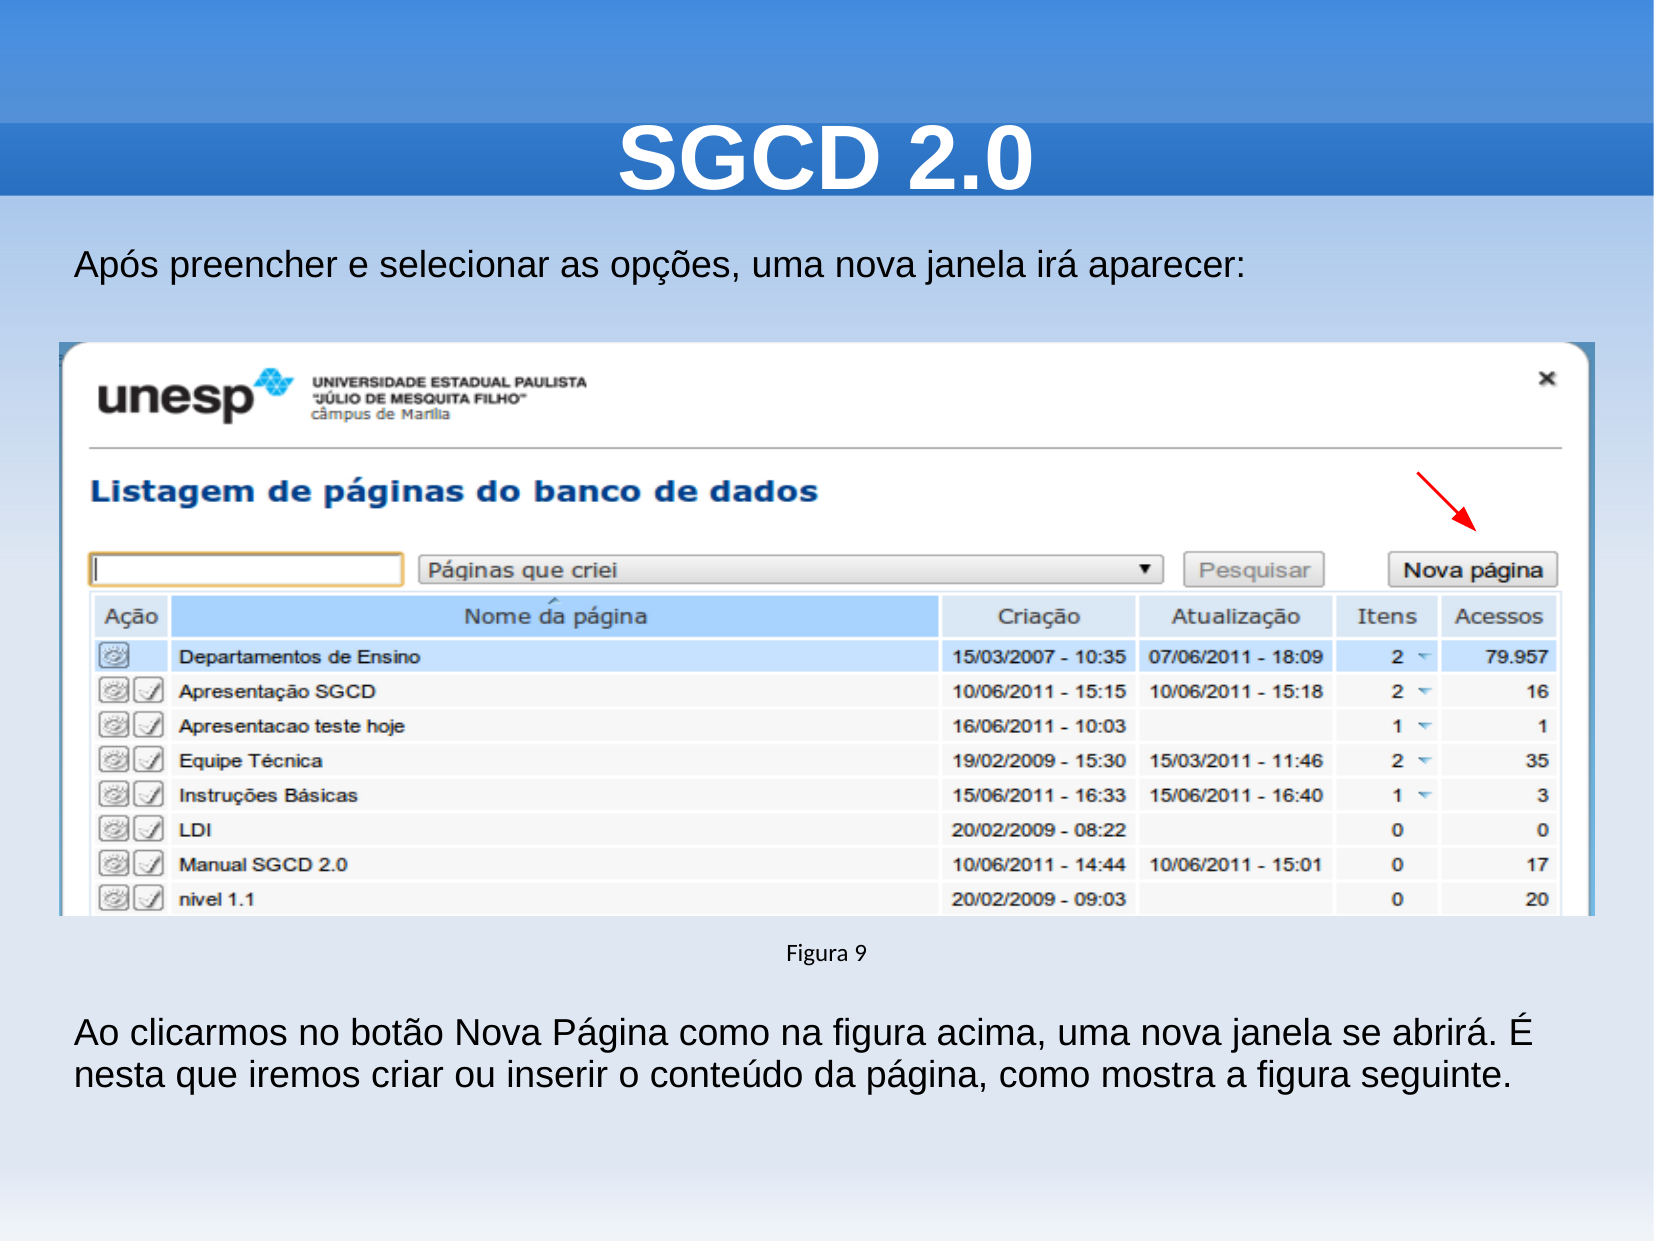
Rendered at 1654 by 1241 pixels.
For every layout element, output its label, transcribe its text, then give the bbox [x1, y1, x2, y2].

text_box Figura 9 [679, 929, 975, 975]
text_box Após preencher e selecionar as opções, uma nova janela irá aparecer: [59, 236, 1565, 294]
text_box Ao clicarmos no botão Nova Página como na figura acima, uma nova janela se abrirá. É nesta que iremos criar ou inserir o conteúdo da página, como mostra a figura seguinte. [59, 1003, 1595, 1145]
picture [0, 0, 1654, 1241]
title SGCD 2.0 [82, 49, 1571, 257]
